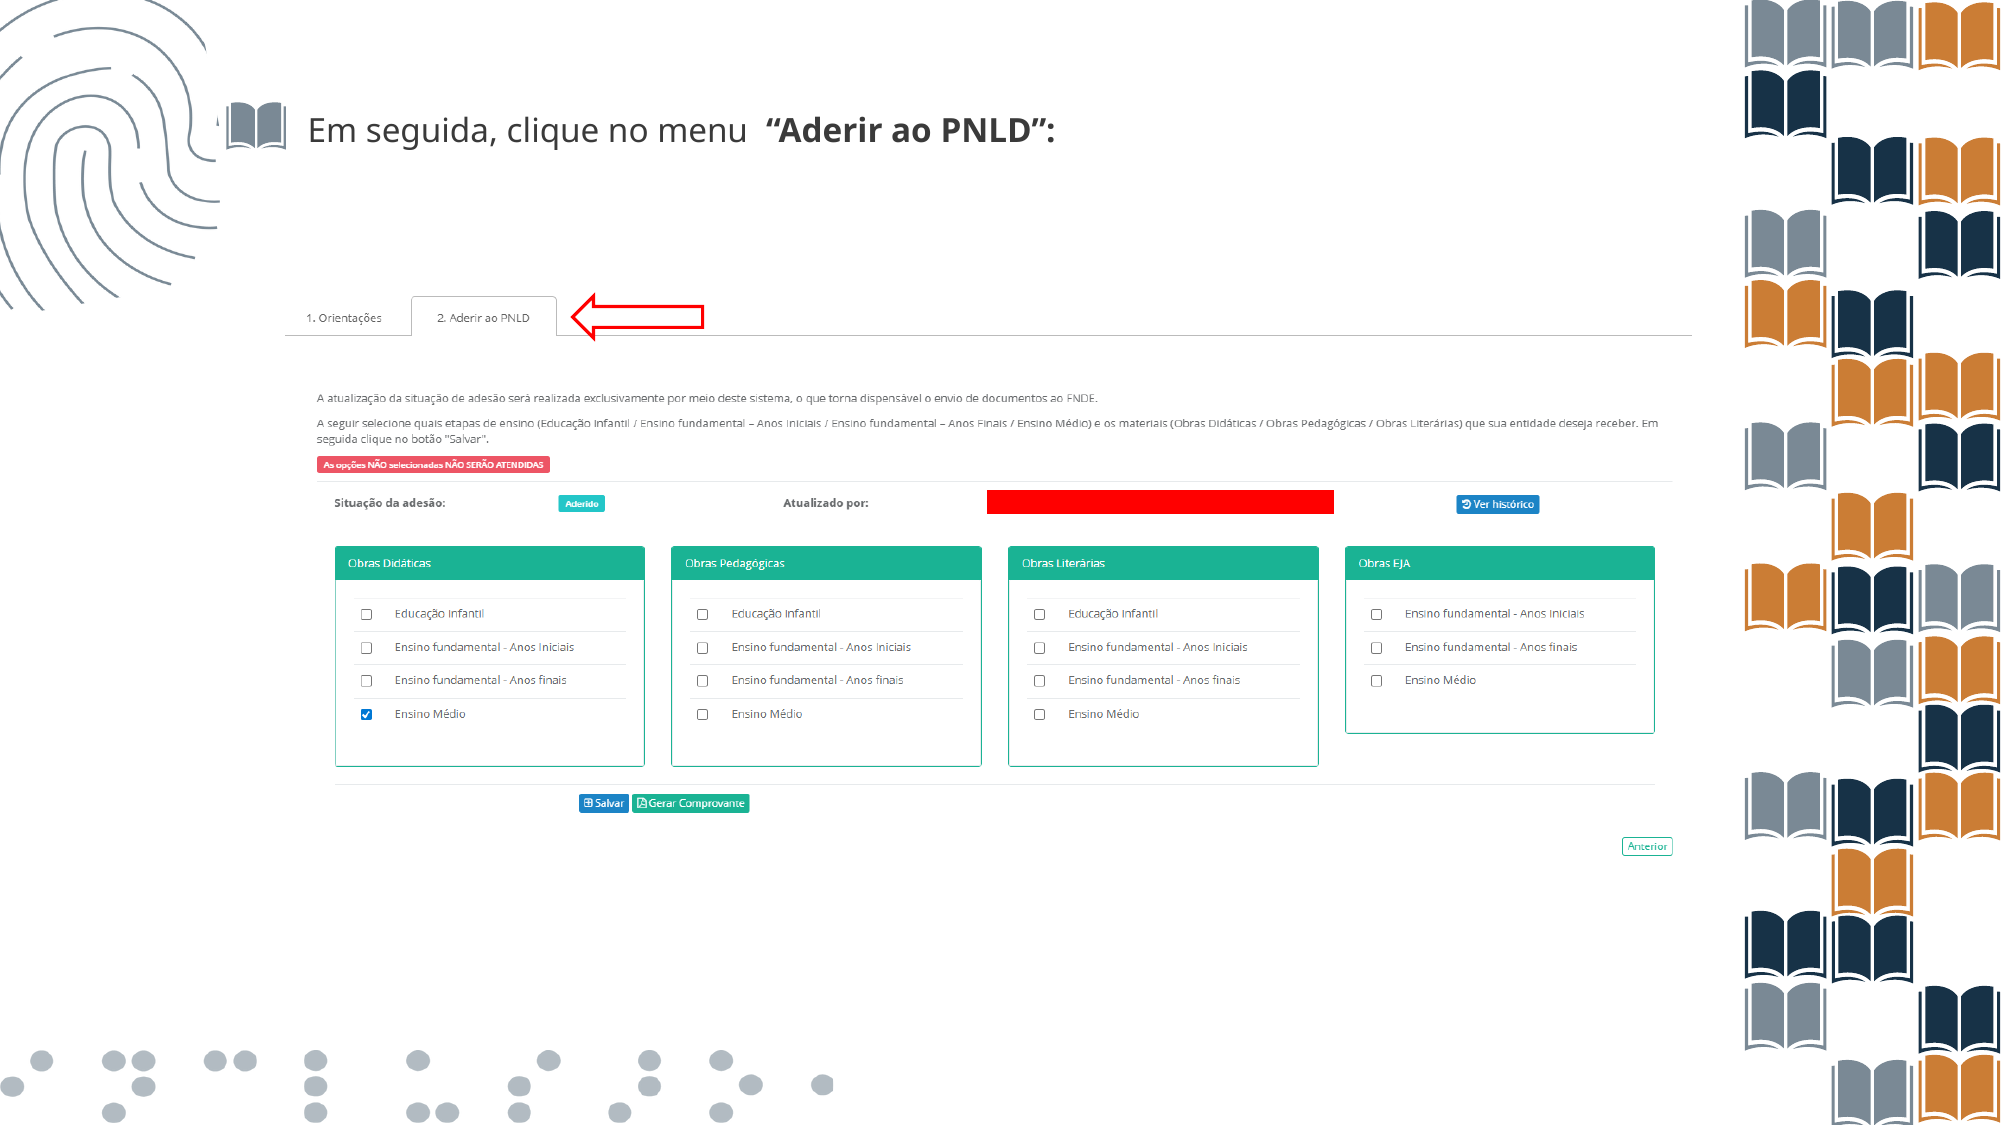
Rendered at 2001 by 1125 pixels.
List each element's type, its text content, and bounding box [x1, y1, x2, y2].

text_box [0, 0, 246, 318]
text_box [1918, 207, 2000, 279]
text_box [1744, 419, 1827, 491]
text_box Em seguida, clique no menu “Aderir ao PNLD”: [292, 101, 1960, 157]
text_box [1744, 0, 1827, 101]
text_box [1744, 560, 1827, 632]
text_box [1831, 775, 1914, 984]
text_box [1744, 206, 1827, 348]
text_box [1831, 1056, 1914, 1125]
text_box [1918, 349, 2000, 492]
text_box [1831, 0, 1914, 69]
text_box [1918, 561, 2000, 841]
text_box [1831, 636, 1914, 708]
text_box [0, 1050, 834, 1123]
text_box [1744, 907, 1827, 1051]
text_box [226, 100, 286, 150]
text_box [1831, 157, 1914, 205]
text_box [1918, 134, 2000, 206]
text_box [989, 491, 1333, 512]
text_box [1744, 769, 1827, 840]
text_box [1918, 982, 2000, 1123]
text_box [1831, 563, 1914, 635]
text_box [1831, 489, 1914, 561]
picture [285, 287, 1692, 891]
text_box [1831, 287, 1914, 427]
text_box [1918, 0, 2000, 71]
